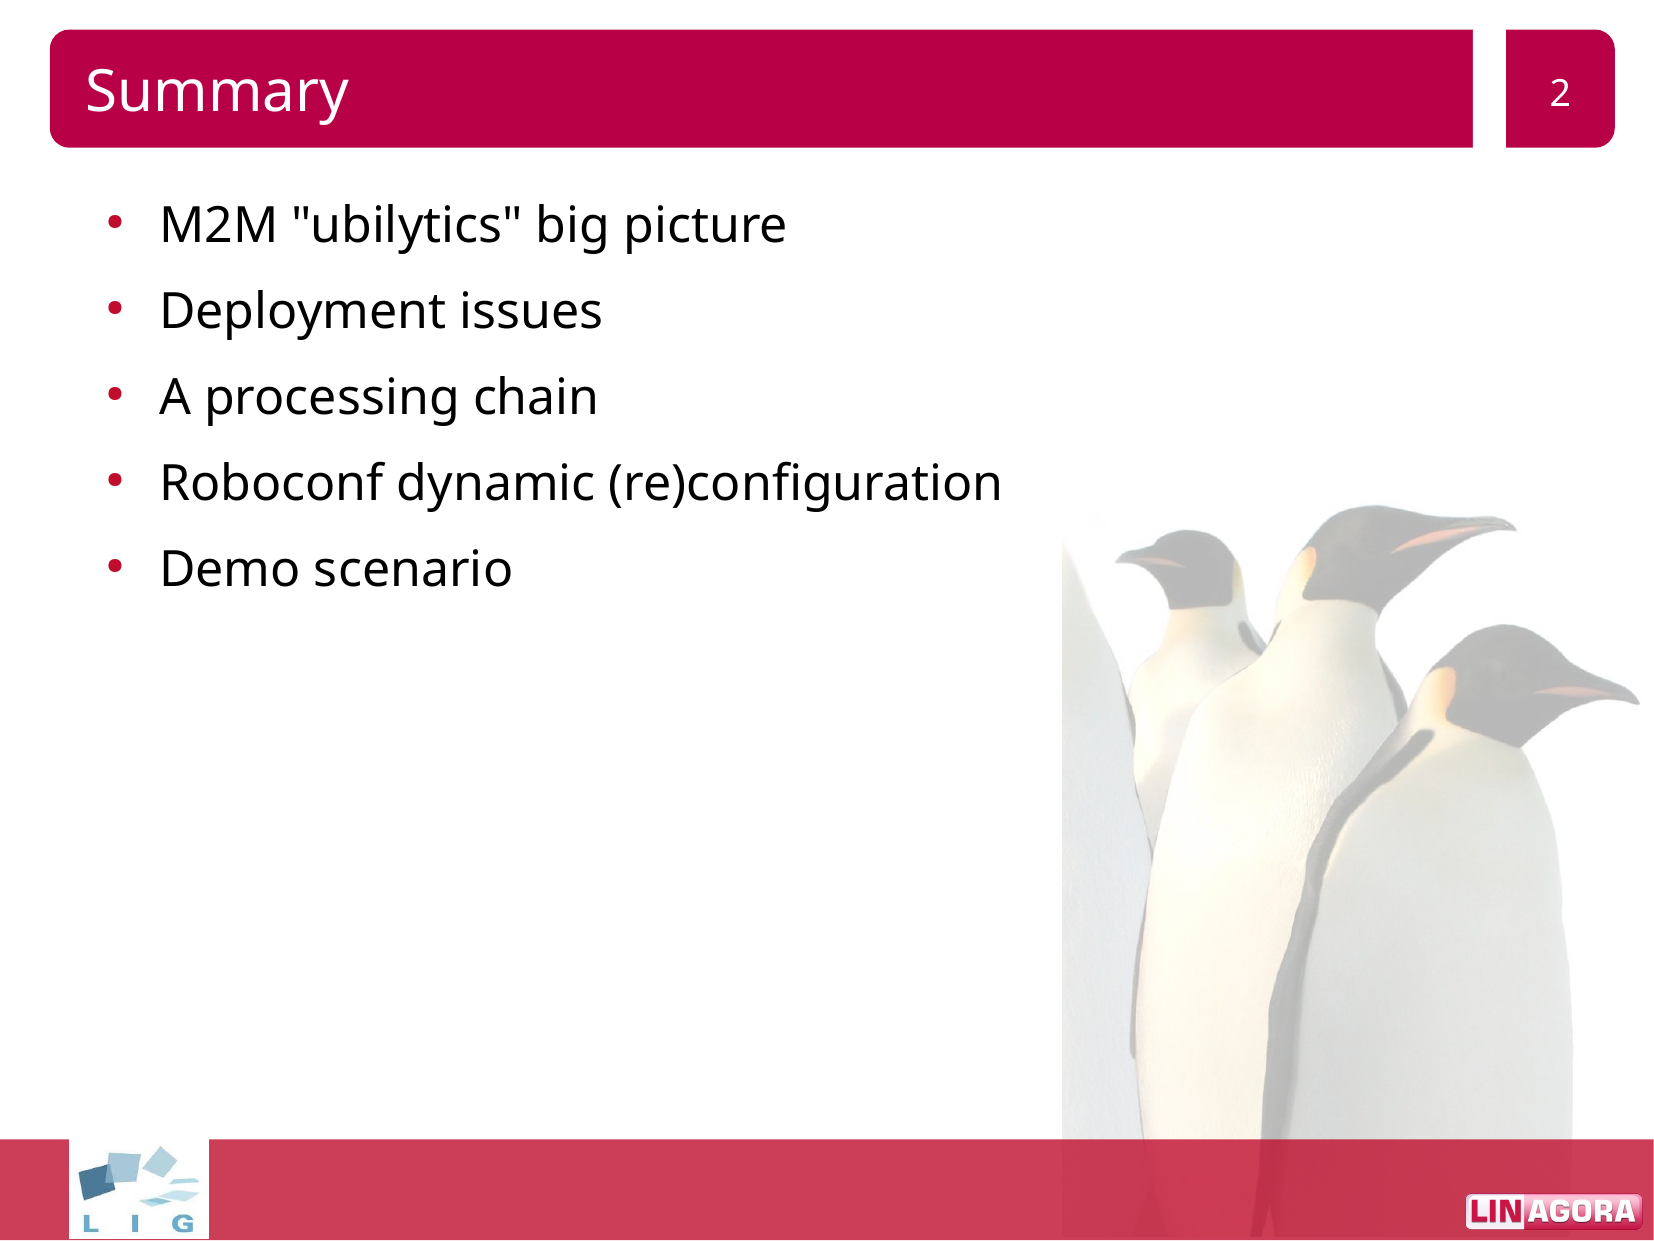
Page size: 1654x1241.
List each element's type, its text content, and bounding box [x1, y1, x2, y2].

picture [1465, 1193, 1643, 1230]
list M2M "ubilytics" big picture Deployment issues A processing chain Roboconf dynamic (re)configuration Demo scenario [88, 188, 1565, 1123]
title Summary [85, 29, 1444, 148]
picture [69, 1139, 209, 1239]
